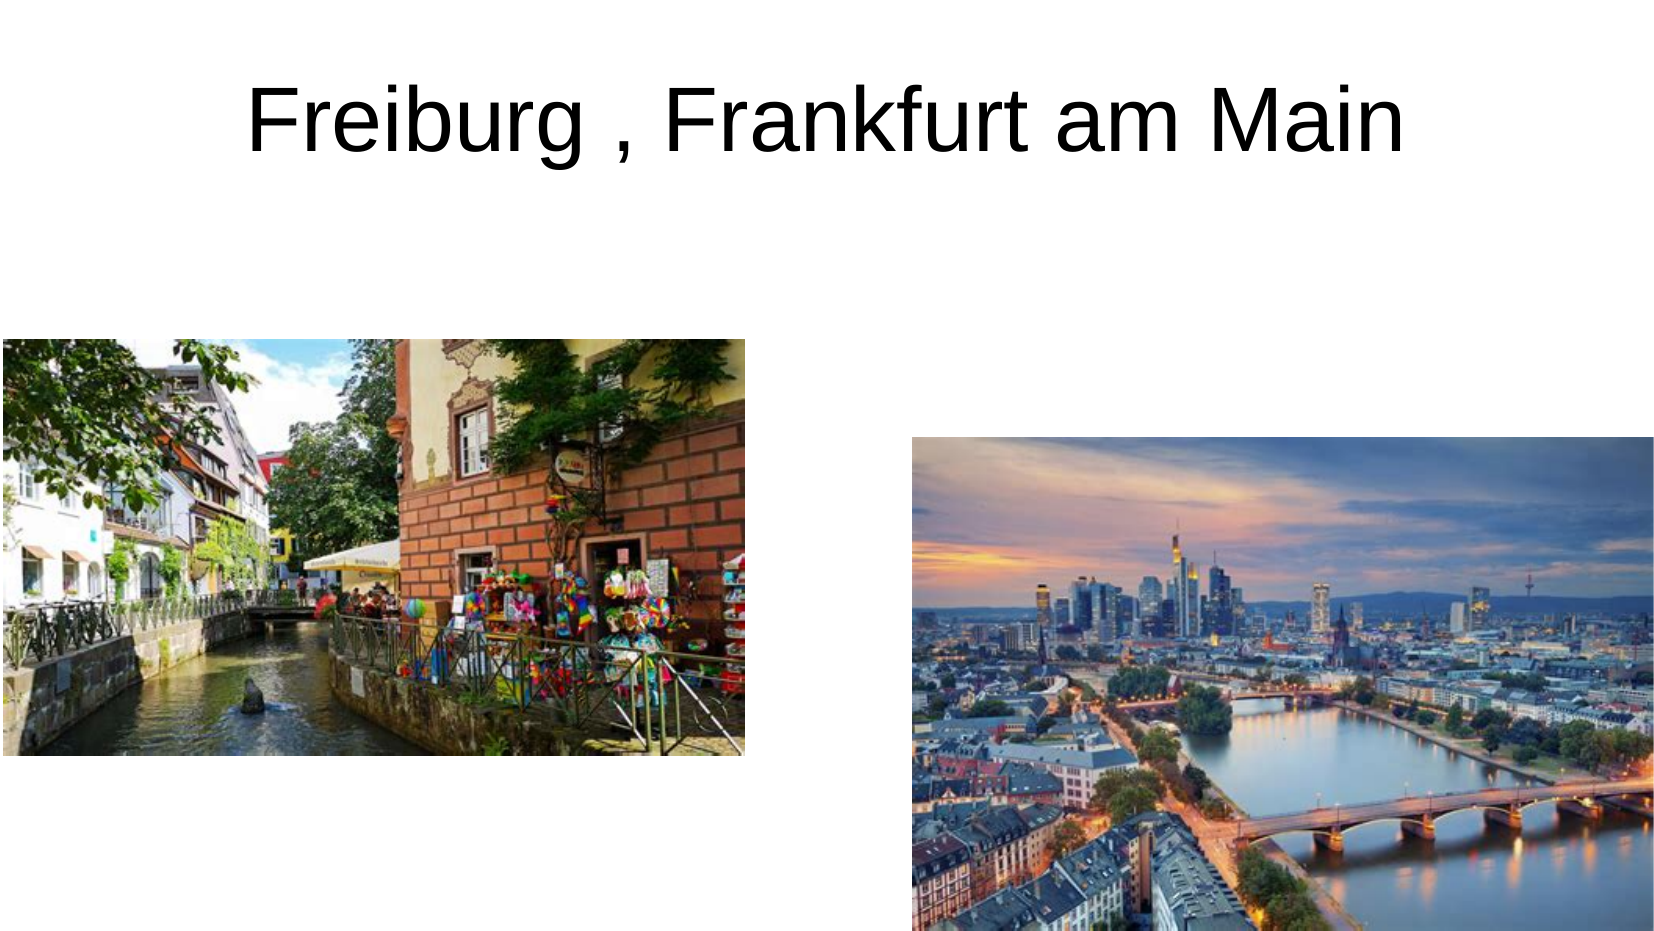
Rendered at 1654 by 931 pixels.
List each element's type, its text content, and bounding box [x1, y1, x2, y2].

picture [912, 437, 1654, 931]
picture [3, 339, 745, 756]
title Freiburg , Frankfurt am Main [82, 37, 1571, 193]
